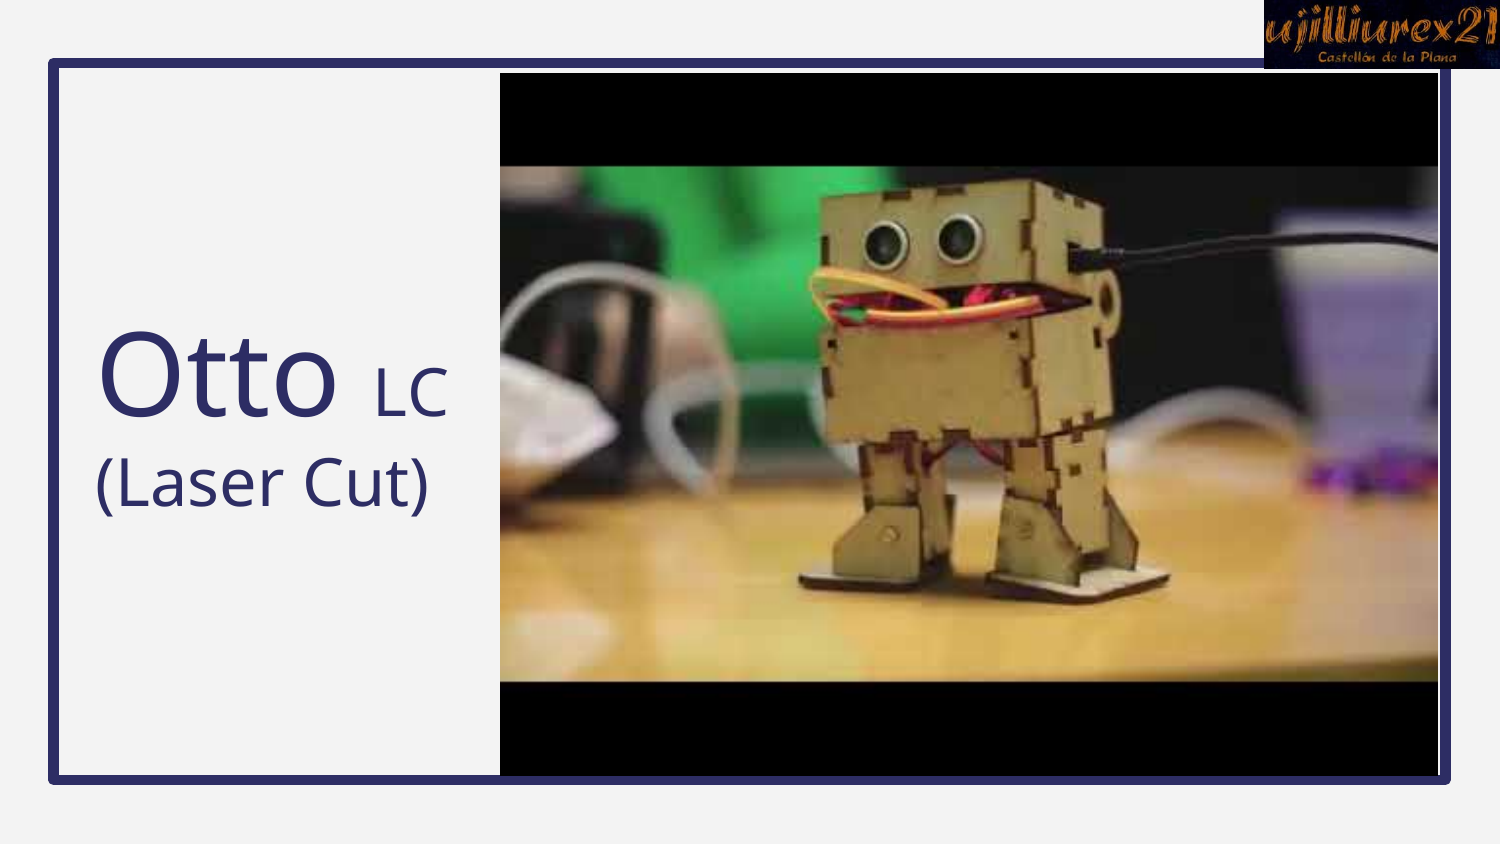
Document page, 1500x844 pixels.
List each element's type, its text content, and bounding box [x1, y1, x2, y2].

picture [1264, 0, 1500, 69]
title Otto LC (Laser Cut) [80, 73, 500, 745]
picture [500, 73, 1438, 776]
